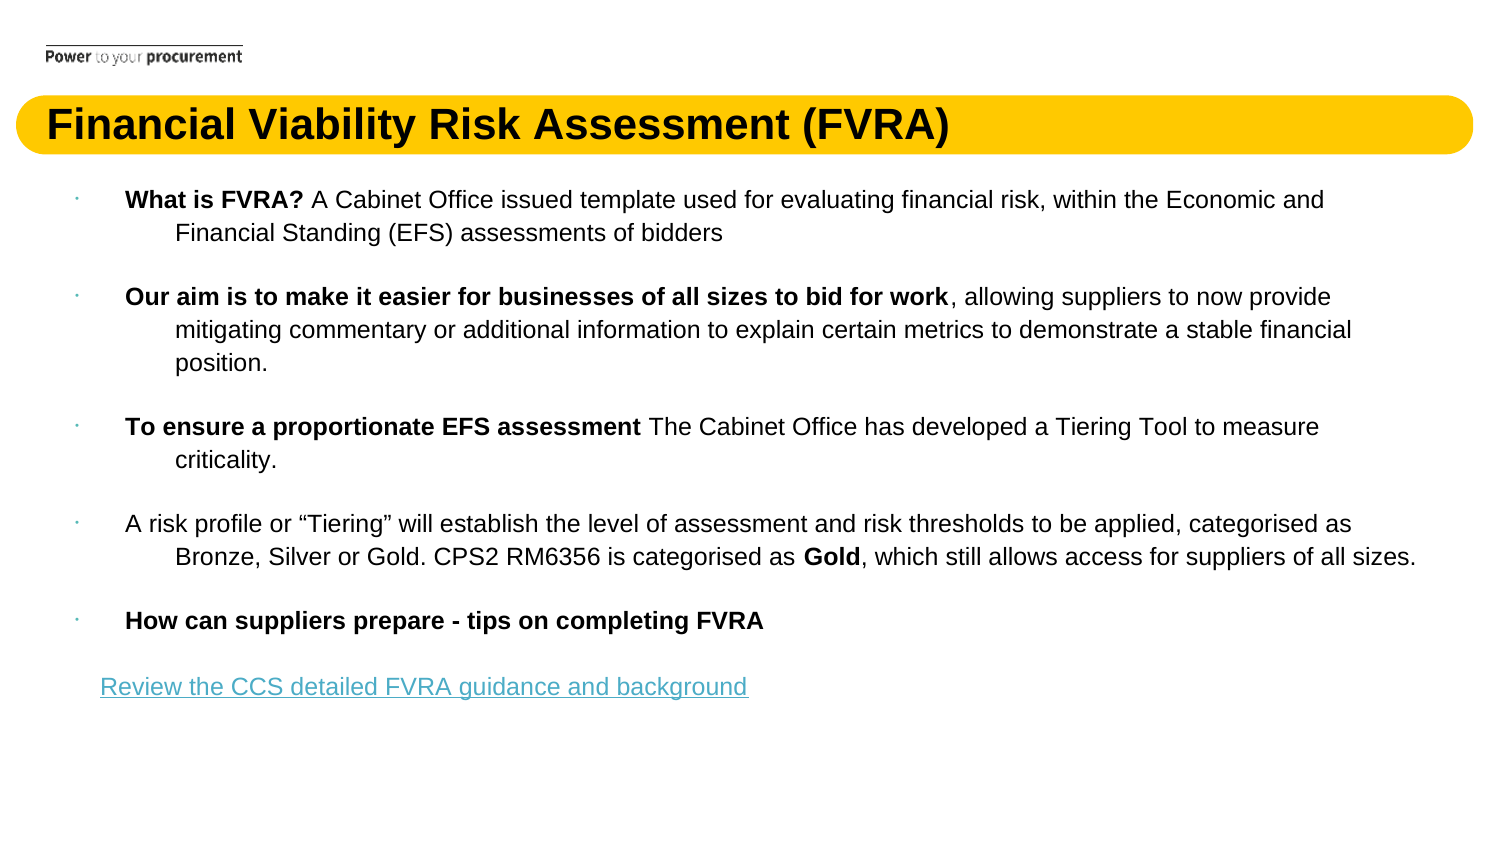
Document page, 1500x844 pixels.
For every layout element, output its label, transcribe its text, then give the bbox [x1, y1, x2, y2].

title Financial Viability Risk Assessment (FVRA) [46, 95, 1476, 200]
title What is FVRA? A Cabinet Office issued template used for evaluating financial risk, within the Economic and Financial Standing (EFS) assessments of bidders Our aim is to make it easier for businesses of all sizes to bid for work, allowing suppliers to now provide mitigating commentary or additional information to explain certain metrics to demonstrate a stable financial position. To ensure a proportionate EFS assessment The Cabinet Office has developed a Tiering Tool to measure criticality. A risk profile or “Tiering” will establish the level of assessment and risk thresholds to be applied, categorised as Bronze, Silver or Gold. CPS2 RM6356 is categorised as Gold, which still allows access for suppliers of all sizes. How can suppliers prepare - tips on completing FVRA Review the CCS detailed FVRA guidance and background [25, 180, 1428, 782]
